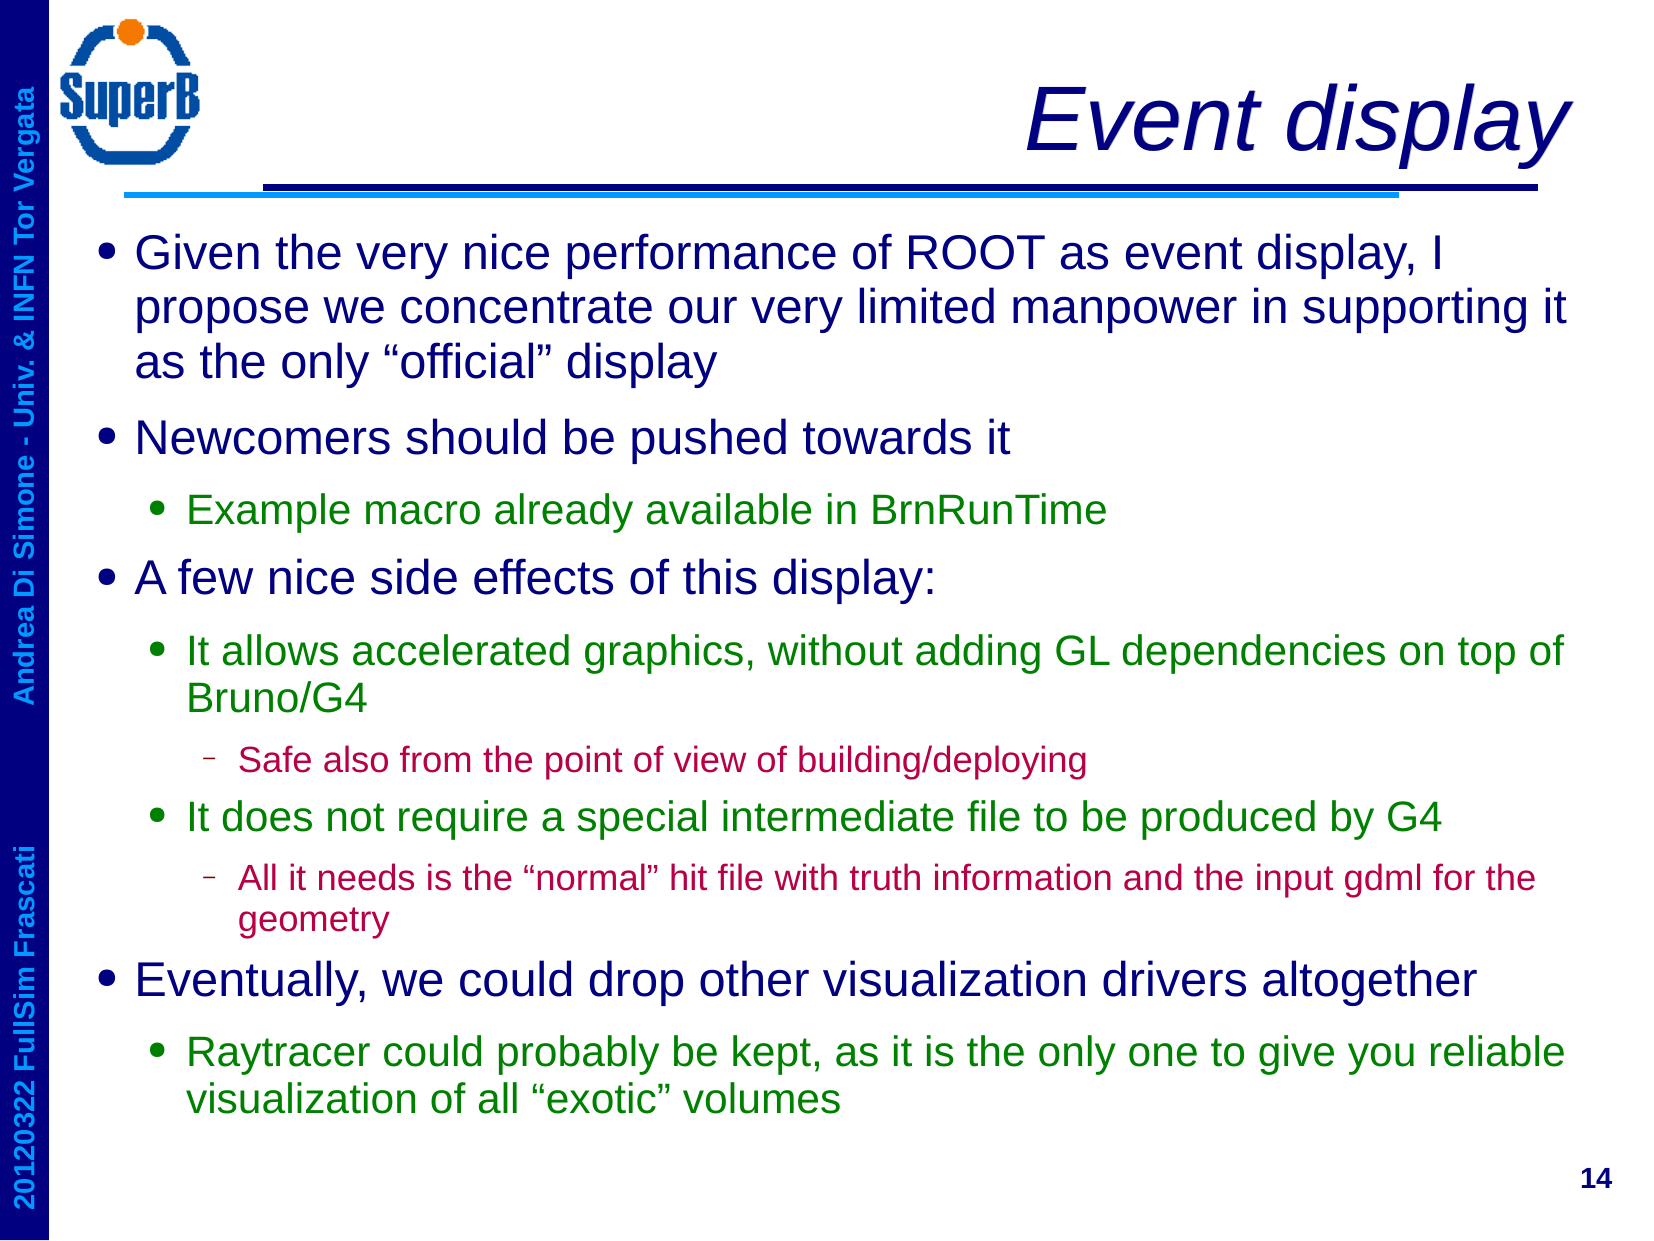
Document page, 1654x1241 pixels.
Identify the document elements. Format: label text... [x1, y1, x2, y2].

list Given the very nice performance of ROOT as event display, I propose we concentrate our very limited manpower in supporting it as the only “official” display Newcomers should be pushed towards it Example macro already available in BrnRunTime A few nice side effects of this display: It allows accelerated graphics, without adding GL dependencies on top of Bruno/G4 Safe also from the point of view of building/deploying It does not require a special intermediate file to be produced by G4 All it needs is the “normal” hit file with truth information and the input gdml for the geometry Eventually, we could drop other visualization drivers altogether Raytracer could probably be kept, as it is the only one to give you reliable visualization of all “exotic” volumes [82, 225, 1571, 1126]
title Event display [82, 49, 1571, 188]
picture [51, 16, 208, 170]
